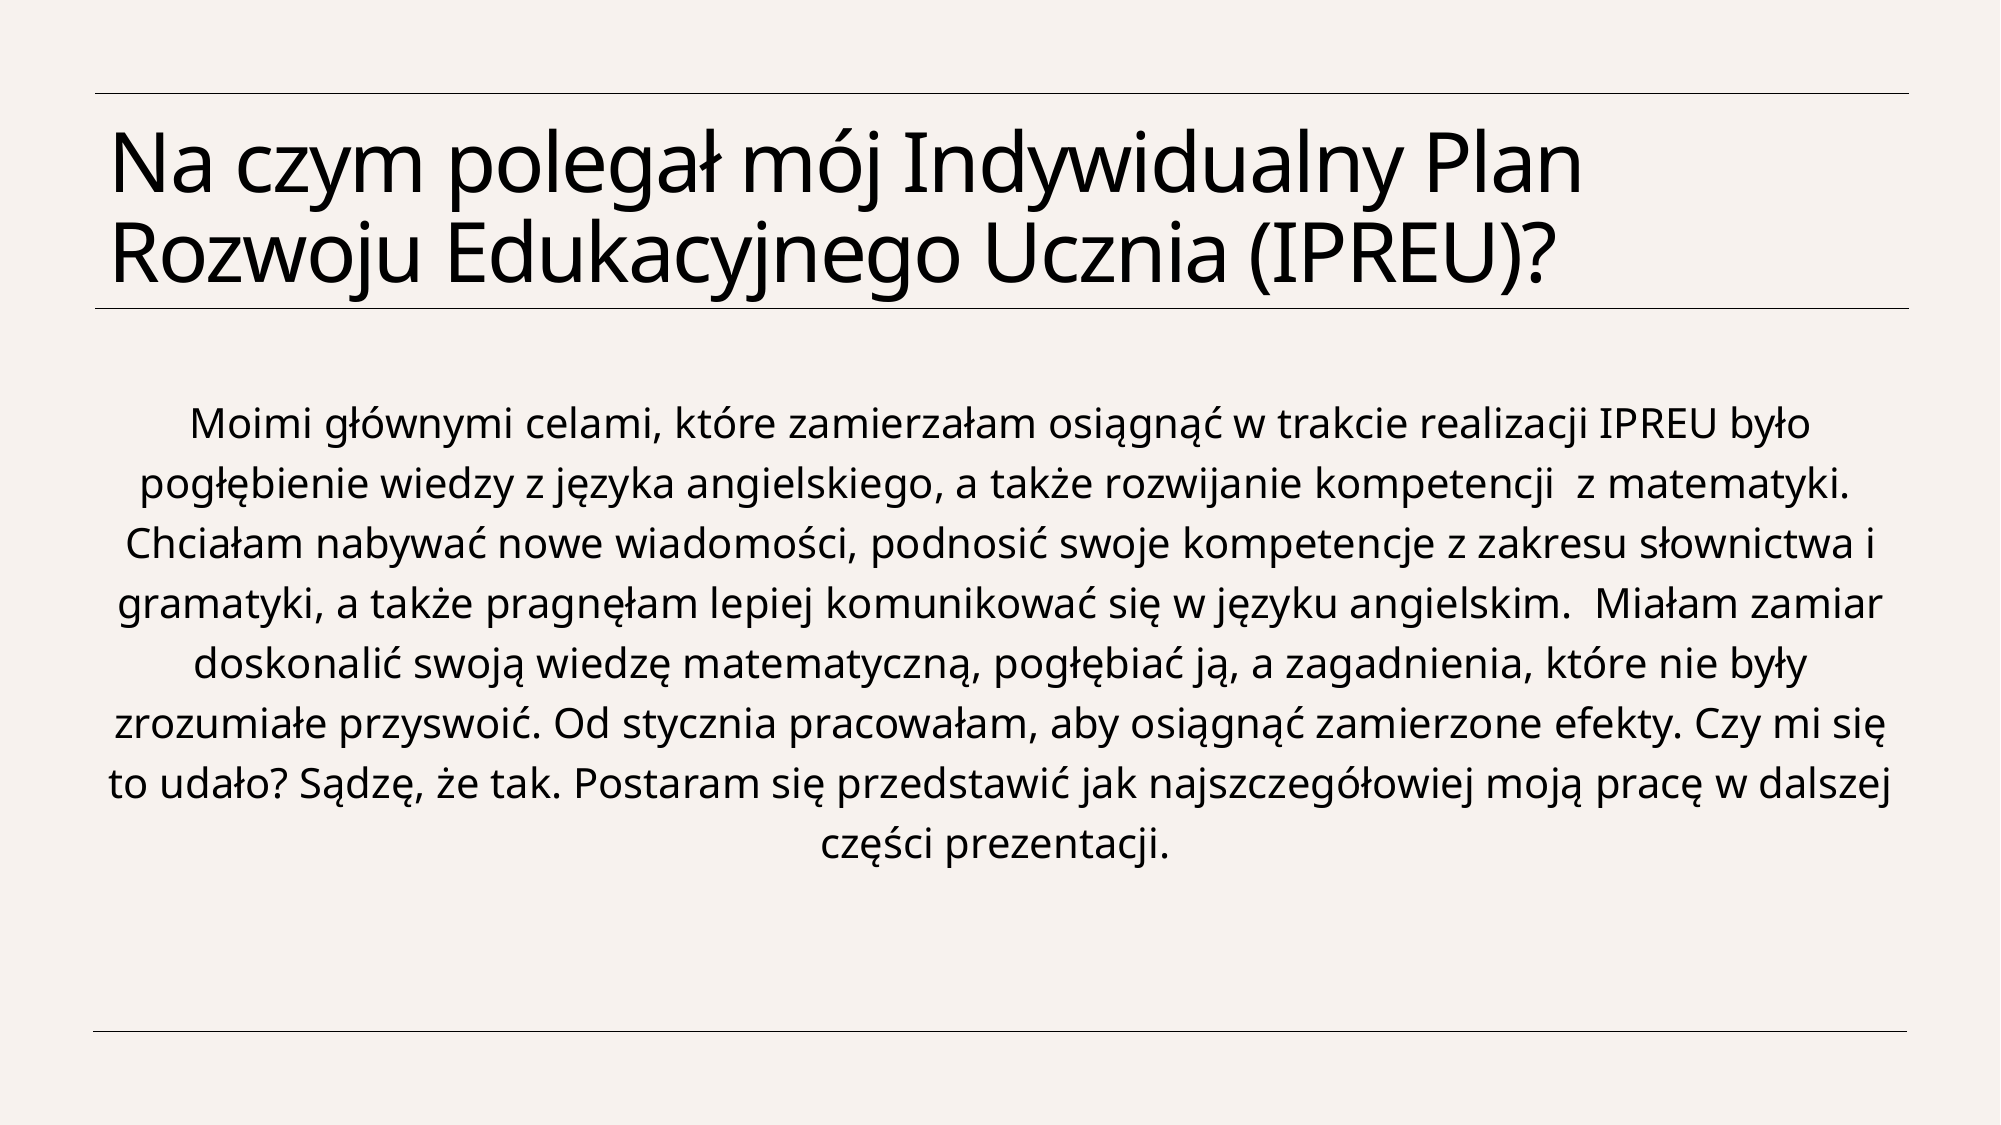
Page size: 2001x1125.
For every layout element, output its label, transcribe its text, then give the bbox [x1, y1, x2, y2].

title Na czym polegał mój Indywidualny Plan Rozwoju Edukacyjnego Ucznia (IPREU)? [93, 113, 1907, 291]
list Moimi głównymi celami, które zamierzałam osiągnąć w trakcie realizacji IPREU było pogłębienie wiedzy z języka angielskiego, a także rozwijanie kompetencji z matematyki. Chciałam nabywać nowe wiadomości, podnosić swoje kompetencje z zakresu słownictwa i gramatyki, a także pragnęłam lepiej komunikować się w języku angielskim. Miałam zamiar doskonalić swoją wiedzę matematyczną, pogłębiać ją, a zagadnienia, które nie były zrozumiałe przyswoić. Od stycznia pracowałam, aby osiągnąć zamierzone efekty. Czy mi się to udało? Sądzę, że tak. Postaram się przedstawić jak najszczegółowiej moją pracę w dalszej części prezentacji. [93, 379, 1909, 1021]
